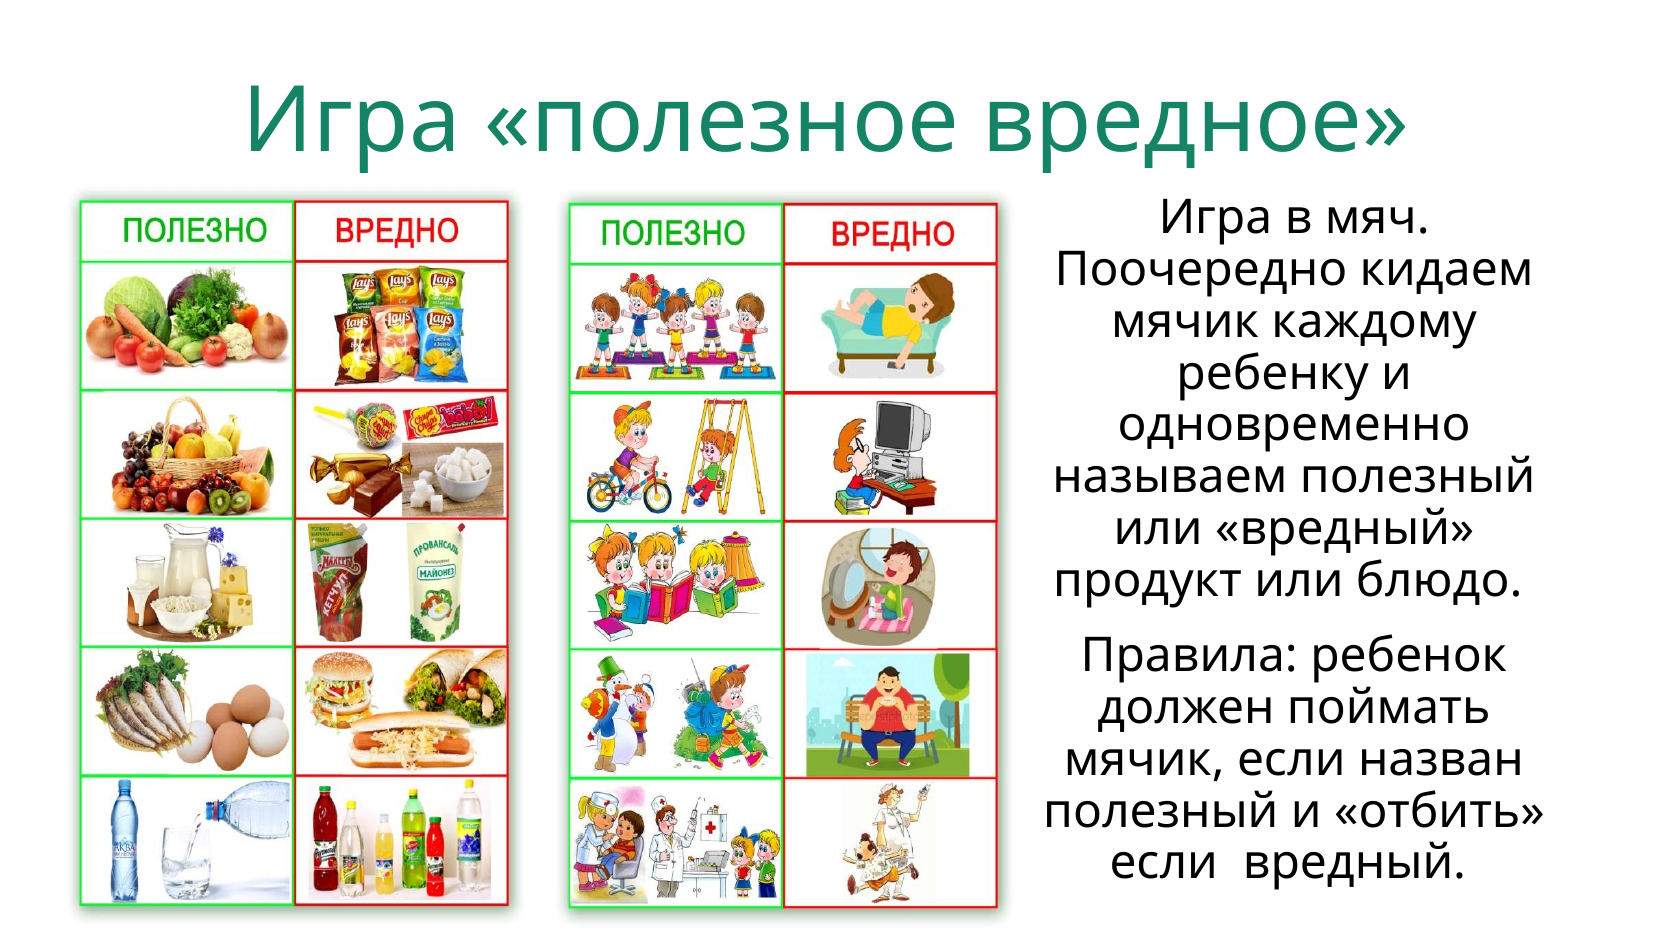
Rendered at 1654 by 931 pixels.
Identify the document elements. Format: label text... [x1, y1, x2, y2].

title Игра «полезное вредное» [82, 37, 1571, 193]
picture [0, 58, 1061, 931]
list Игра в мяч. Поочередно кидаем мячик каждому ребенку и одновременно называем полезный или «вредный» продукт или блюдо. Правила: ребенок должен поймать мячик, если назван полезный и «отбить» если вредный. [1017, 192, 1571, 894]
